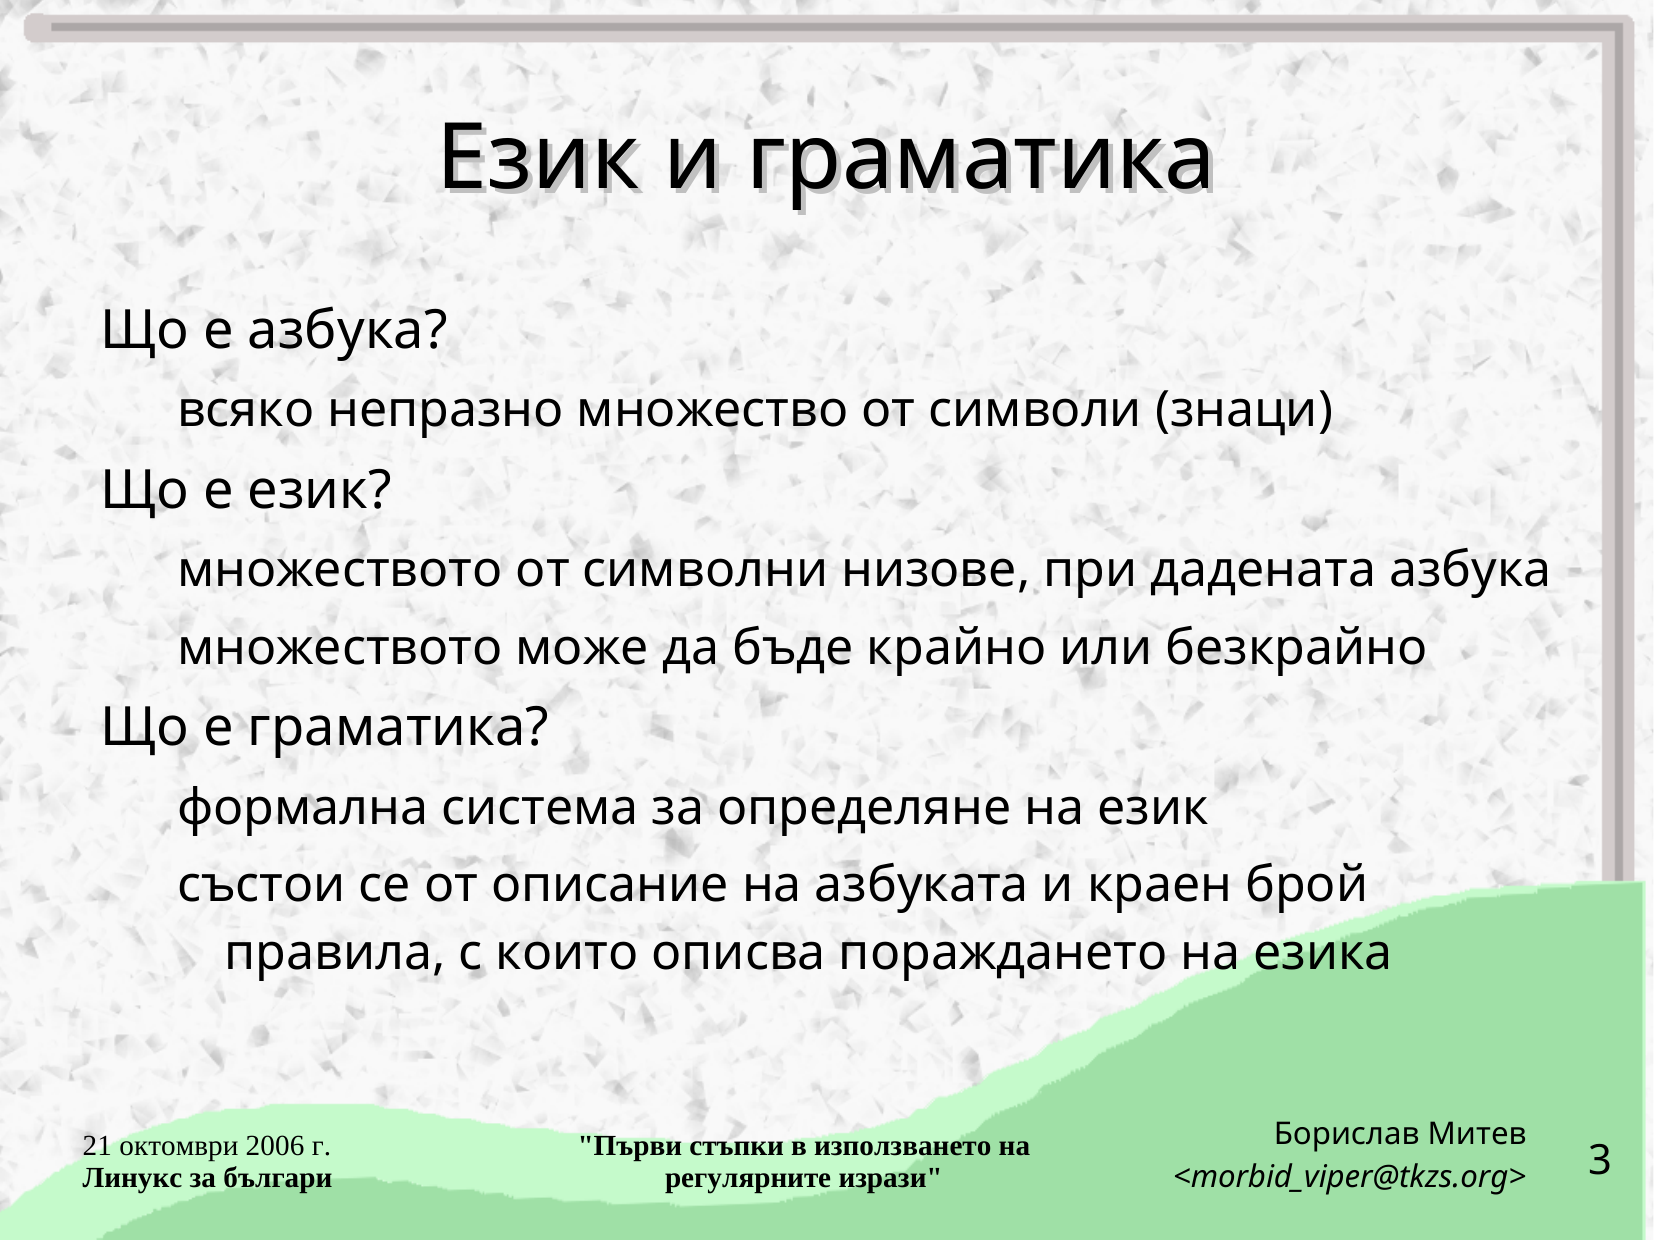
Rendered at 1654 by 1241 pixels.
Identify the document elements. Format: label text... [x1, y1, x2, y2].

title Език и граматика [82, 56, 1571, 250]
list Що е азбука? всяко непразно множество от символи (знаци) Що е език? множеството от символни низове, при дадената азбука множеството може да бъде крайно или безкрайно Що е граматика? формална система за определяне на език състои се от описание на азбуката и краен брой правила, с които описва пораждането на езика [82, 290, 1571, 1109]
picture [0, 0, 1654, 1240]
